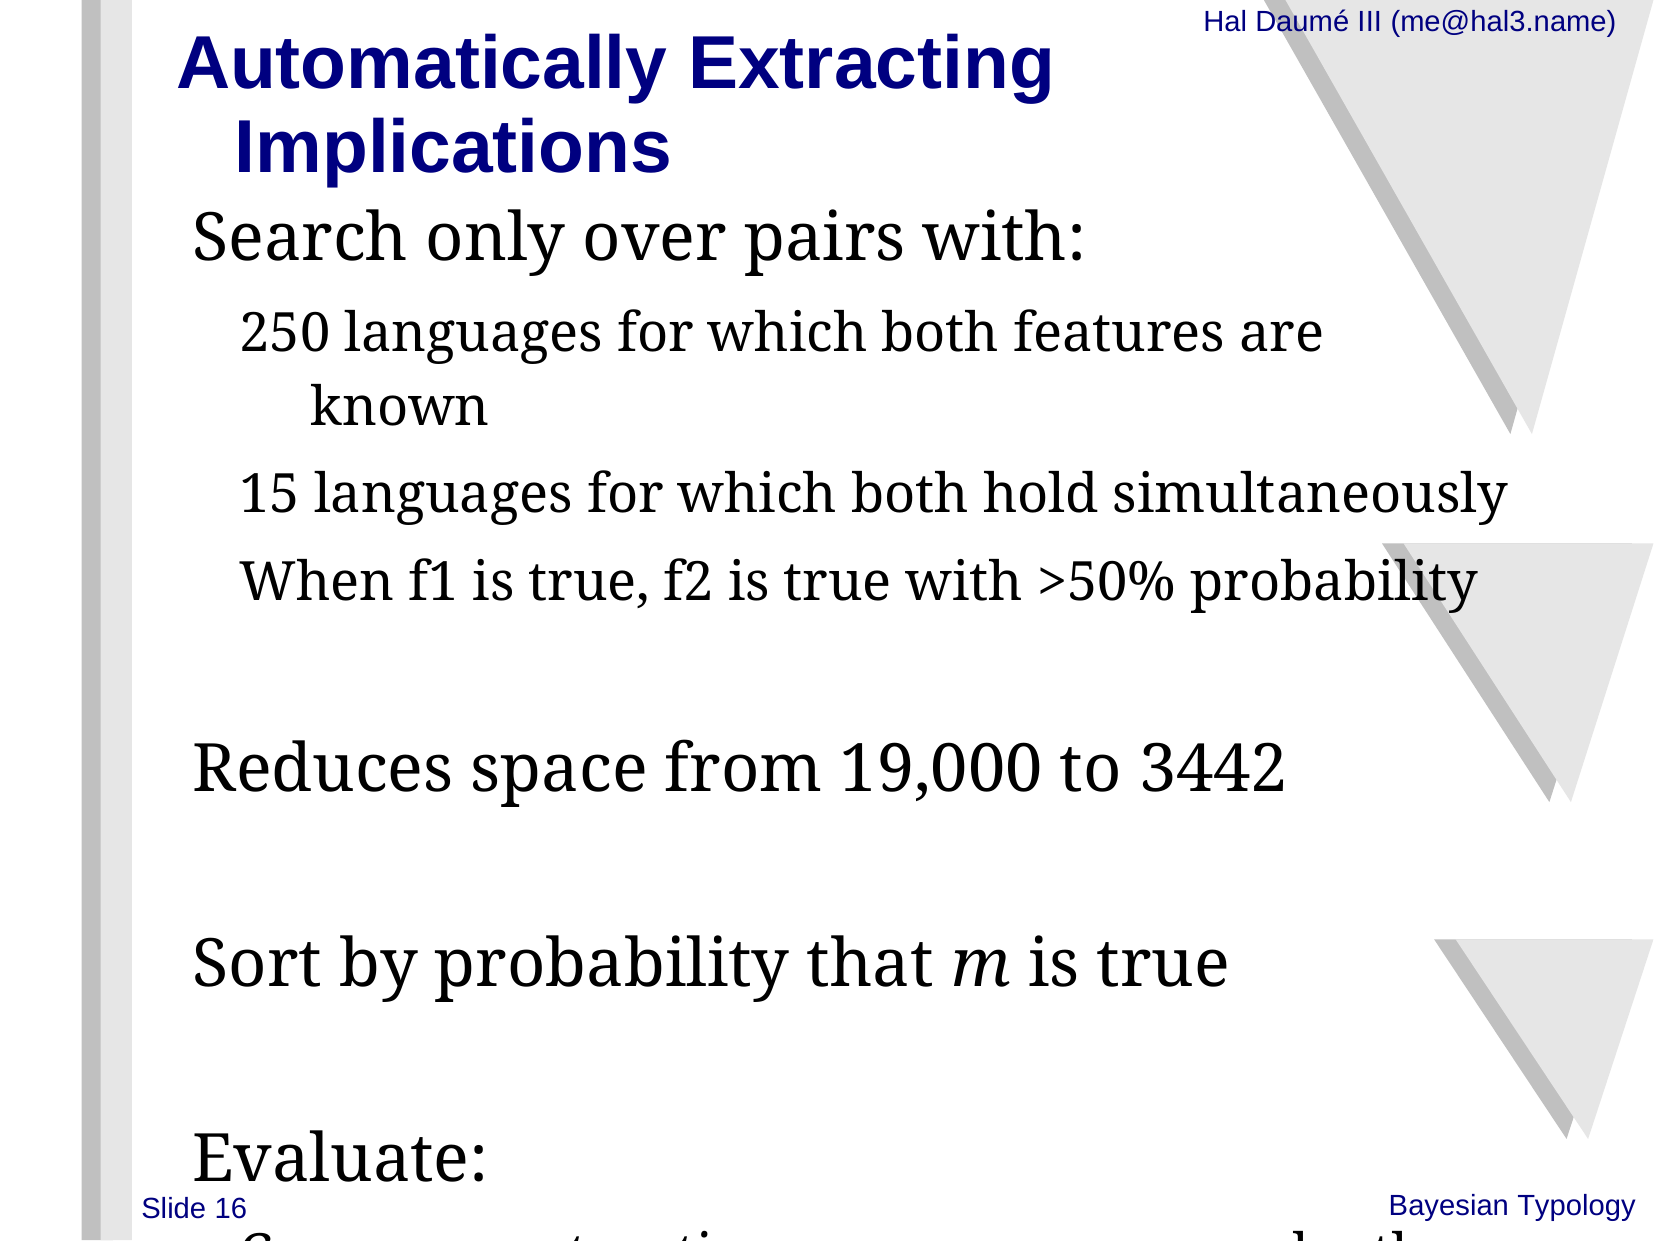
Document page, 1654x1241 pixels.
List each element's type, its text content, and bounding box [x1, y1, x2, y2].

list Search only over pairs with: 250 languages for which both features are known 15 languages for which both hold simultaneously When f1 is true, f2 is true with >50% probability Reduces space from 19,000 to 3442 Sort by probability that m is true Evaluate: Compare restorative accuracy versus each other Compare against well-known implications [180, 188, 1512, 1138]
title Automatically Extracting Implications [176, 44, 1509, 166]
